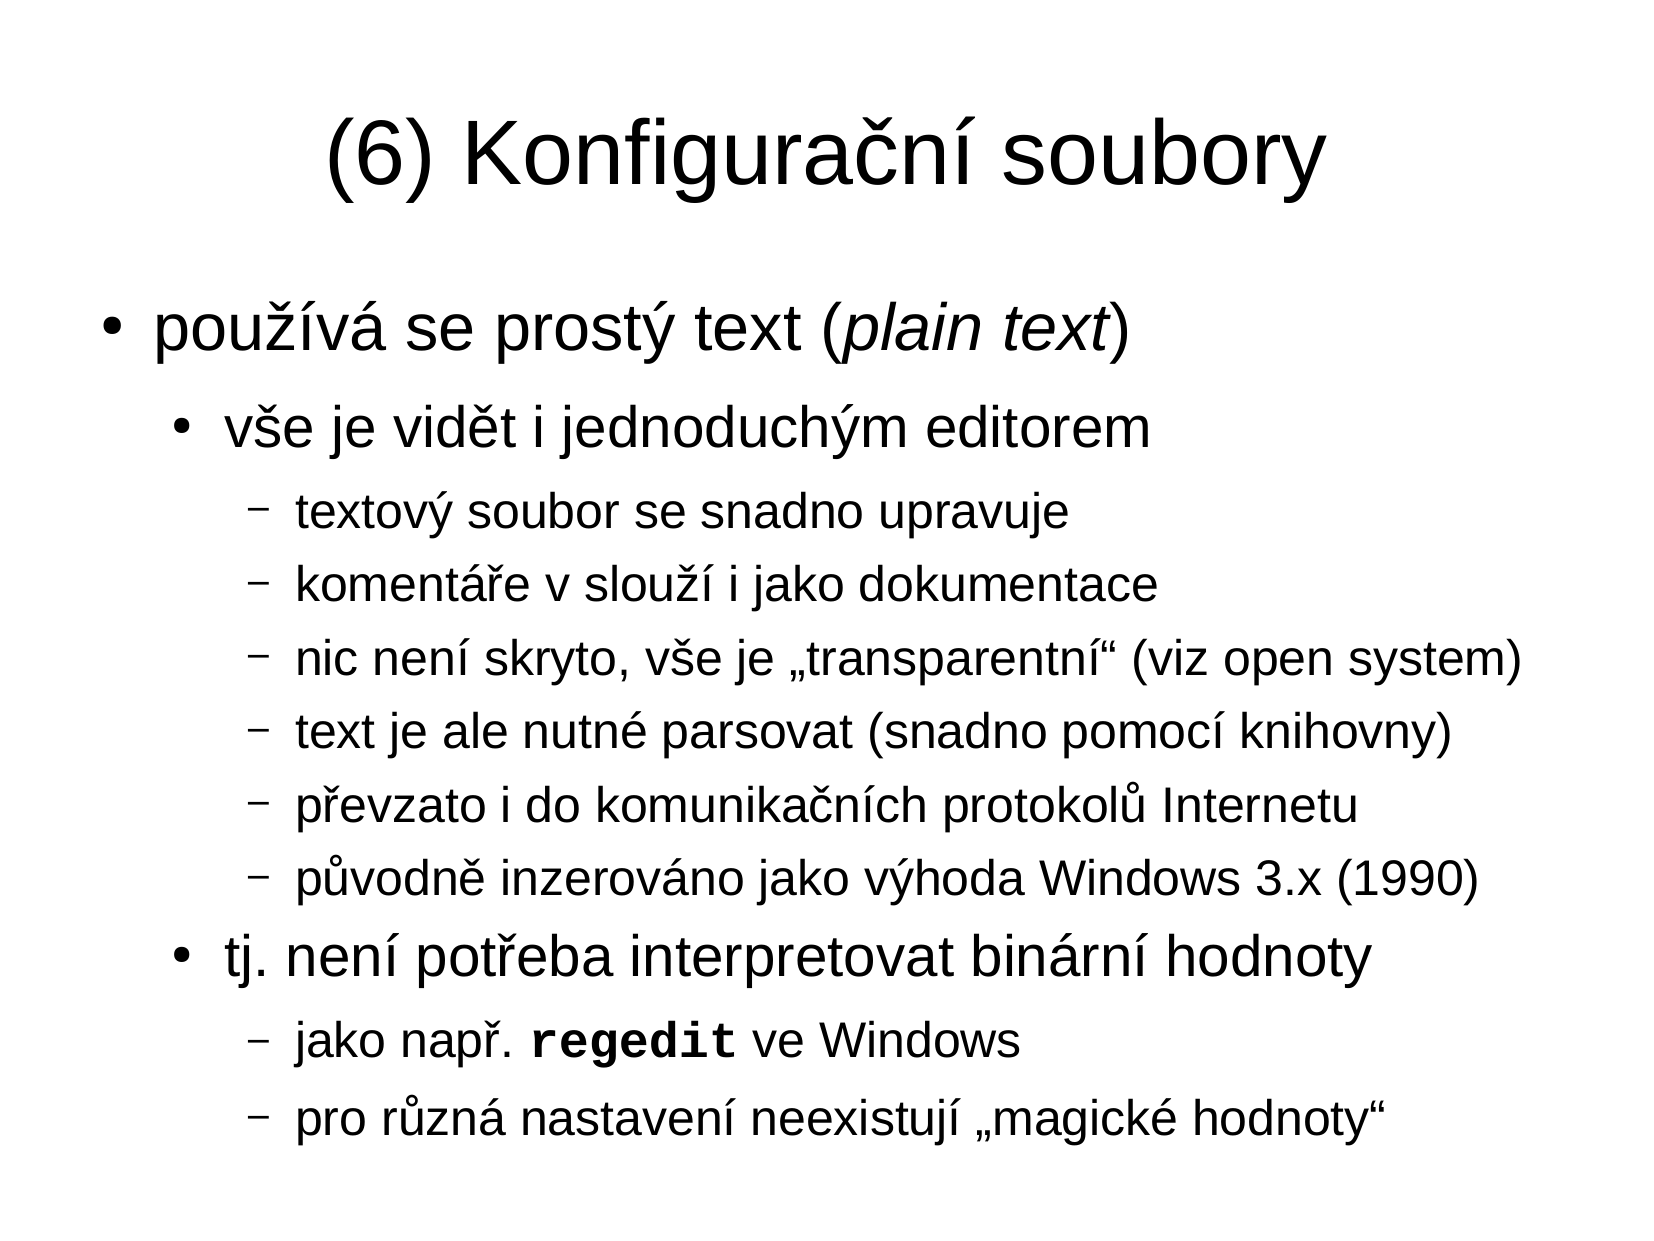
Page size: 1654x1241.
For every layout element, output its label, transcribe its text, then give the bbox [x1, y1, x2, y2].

title (6) Konfigurační soubory [82, 56, 1571, 250]
list používá se prostý text (plain text) vše je vidět i jednoduchým editorem textový soubor se snadno upravuje komentáře v slouží i jako dokumentace nic není skryto, vše je „transparentní“ (viz open system) text je ale nutné parsovat (snadno pomocí knihovny) převzato i do komunikačních protokolů Internetu původně inzerováno jako výhoda Windows 3.x (1990) tj. není potřeba interpretovat binární hodnoty jako např. regedit ve Windows pro různá nastavení neexistují „magické hodnoty“ [82, 290, 1571, 1147]
